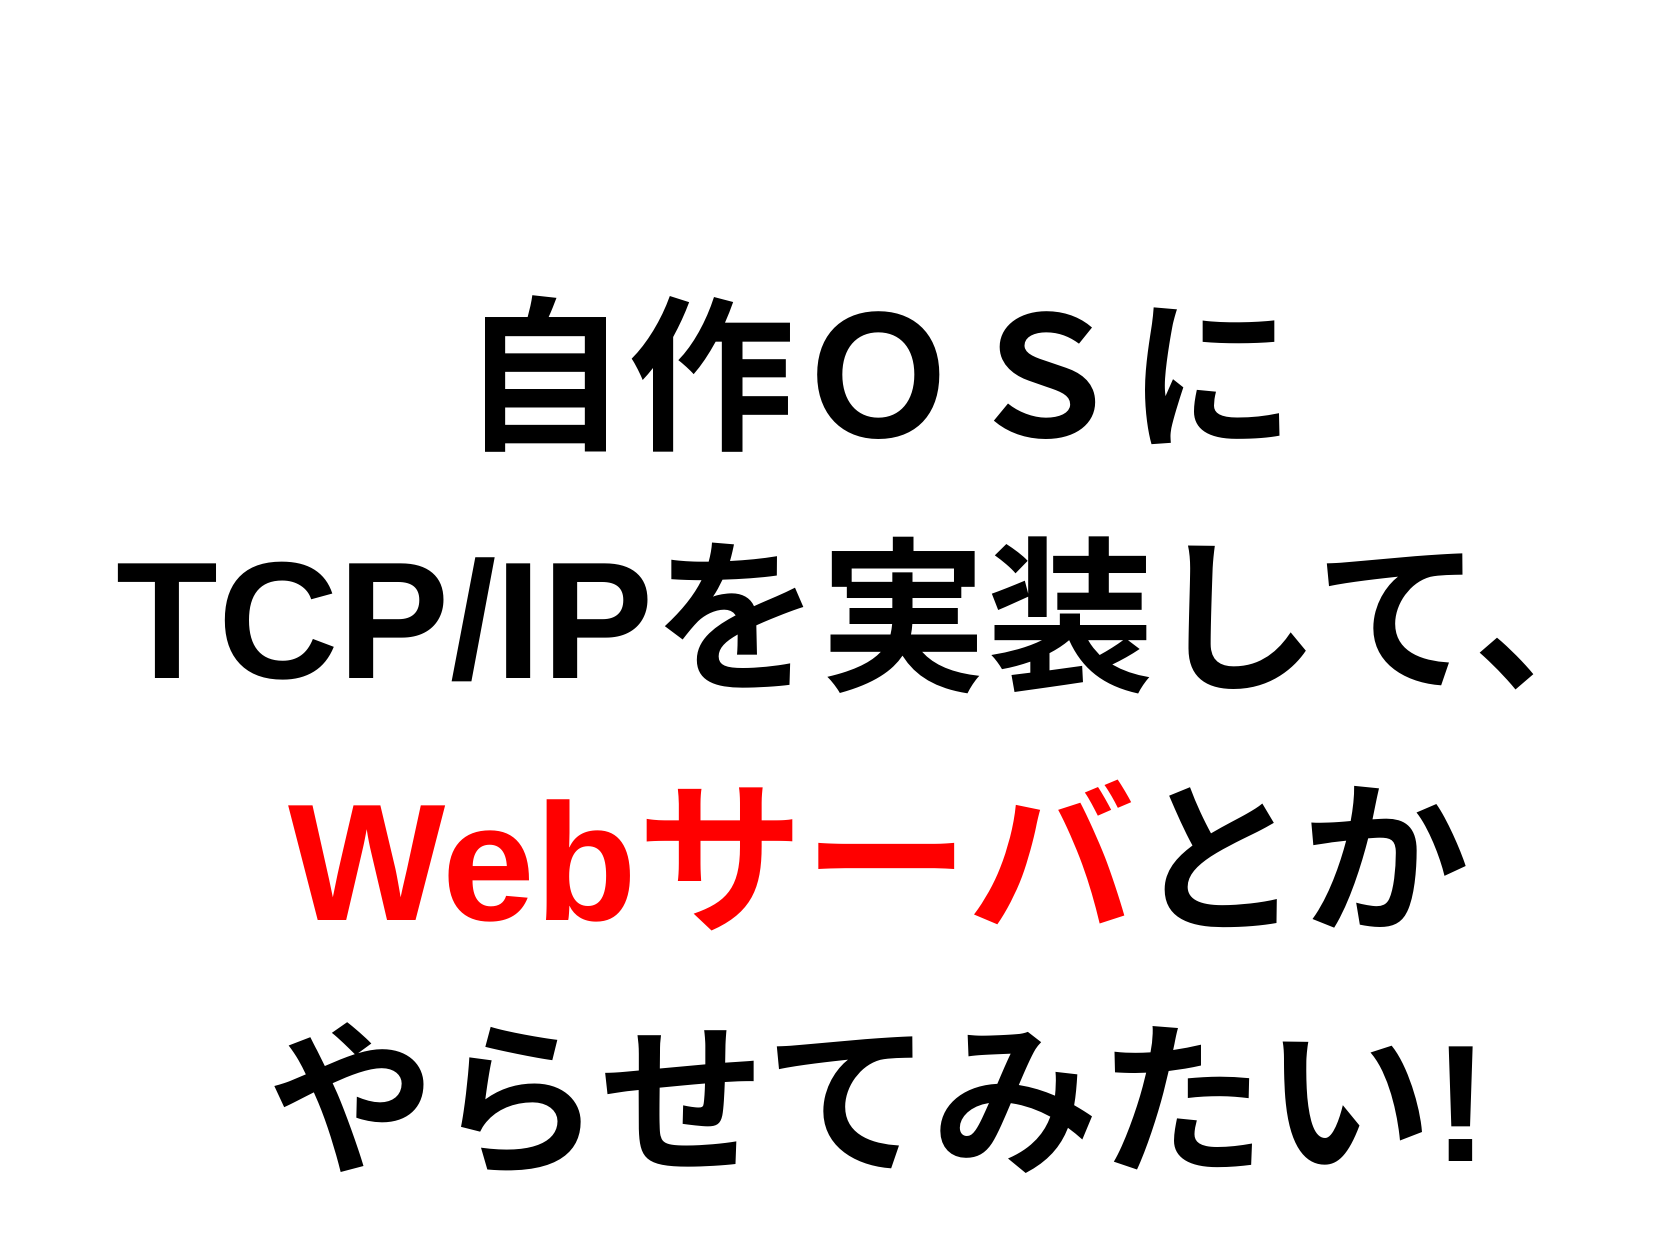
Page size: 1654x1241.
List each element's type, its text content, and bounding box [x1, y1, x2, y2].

text_box 自作ＯＳに TCP/IPを実装して、 Webサーバとか やらせてみたい! [101, 236, 1536, 977]
